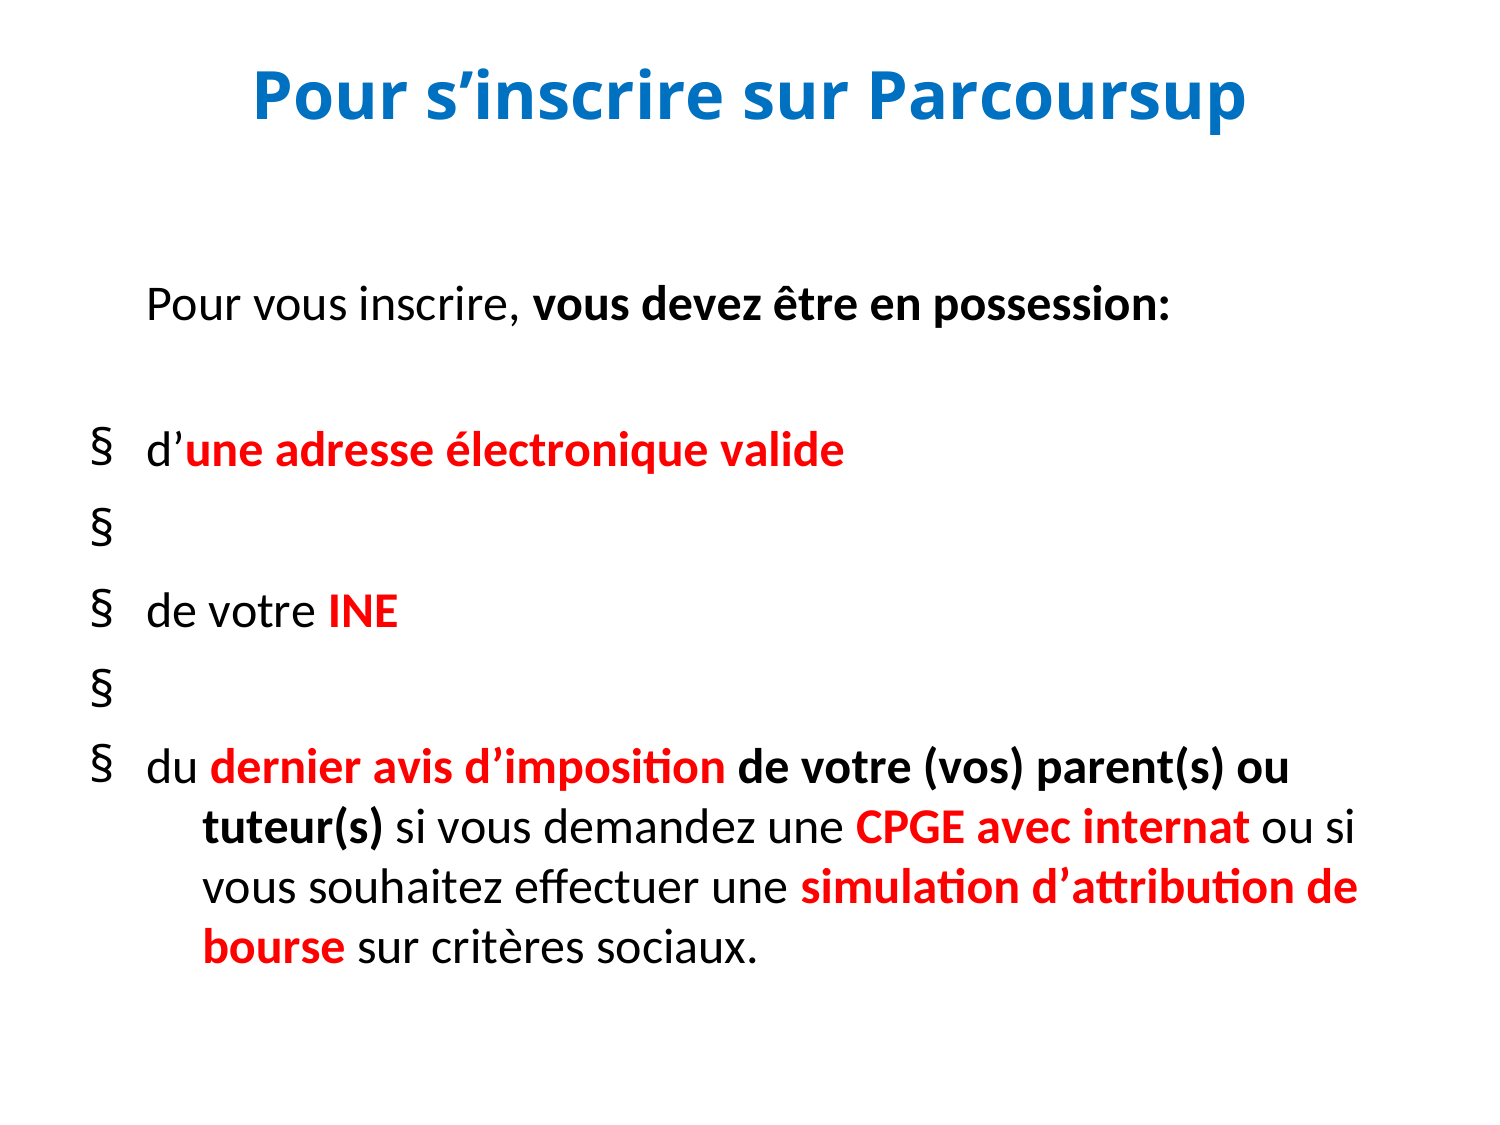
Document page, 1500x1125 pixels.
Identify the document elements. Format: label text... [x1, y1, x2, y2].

title Pour s’inscrire sur Parcoursup [75, 45, 1426, 140]
list Pour vous inscrire, vous devez être en possession: d’une adresse électronique valide de votre INE du dernier avis d’imposition de votre (vos) parent(s) ou tuteur(s) si vous demandez une CPGE avec internat ou si vous souhaitez effectuer une simulation d’attribution de bourse sur critères sociaux. [75, 262, 1426, 1005]
